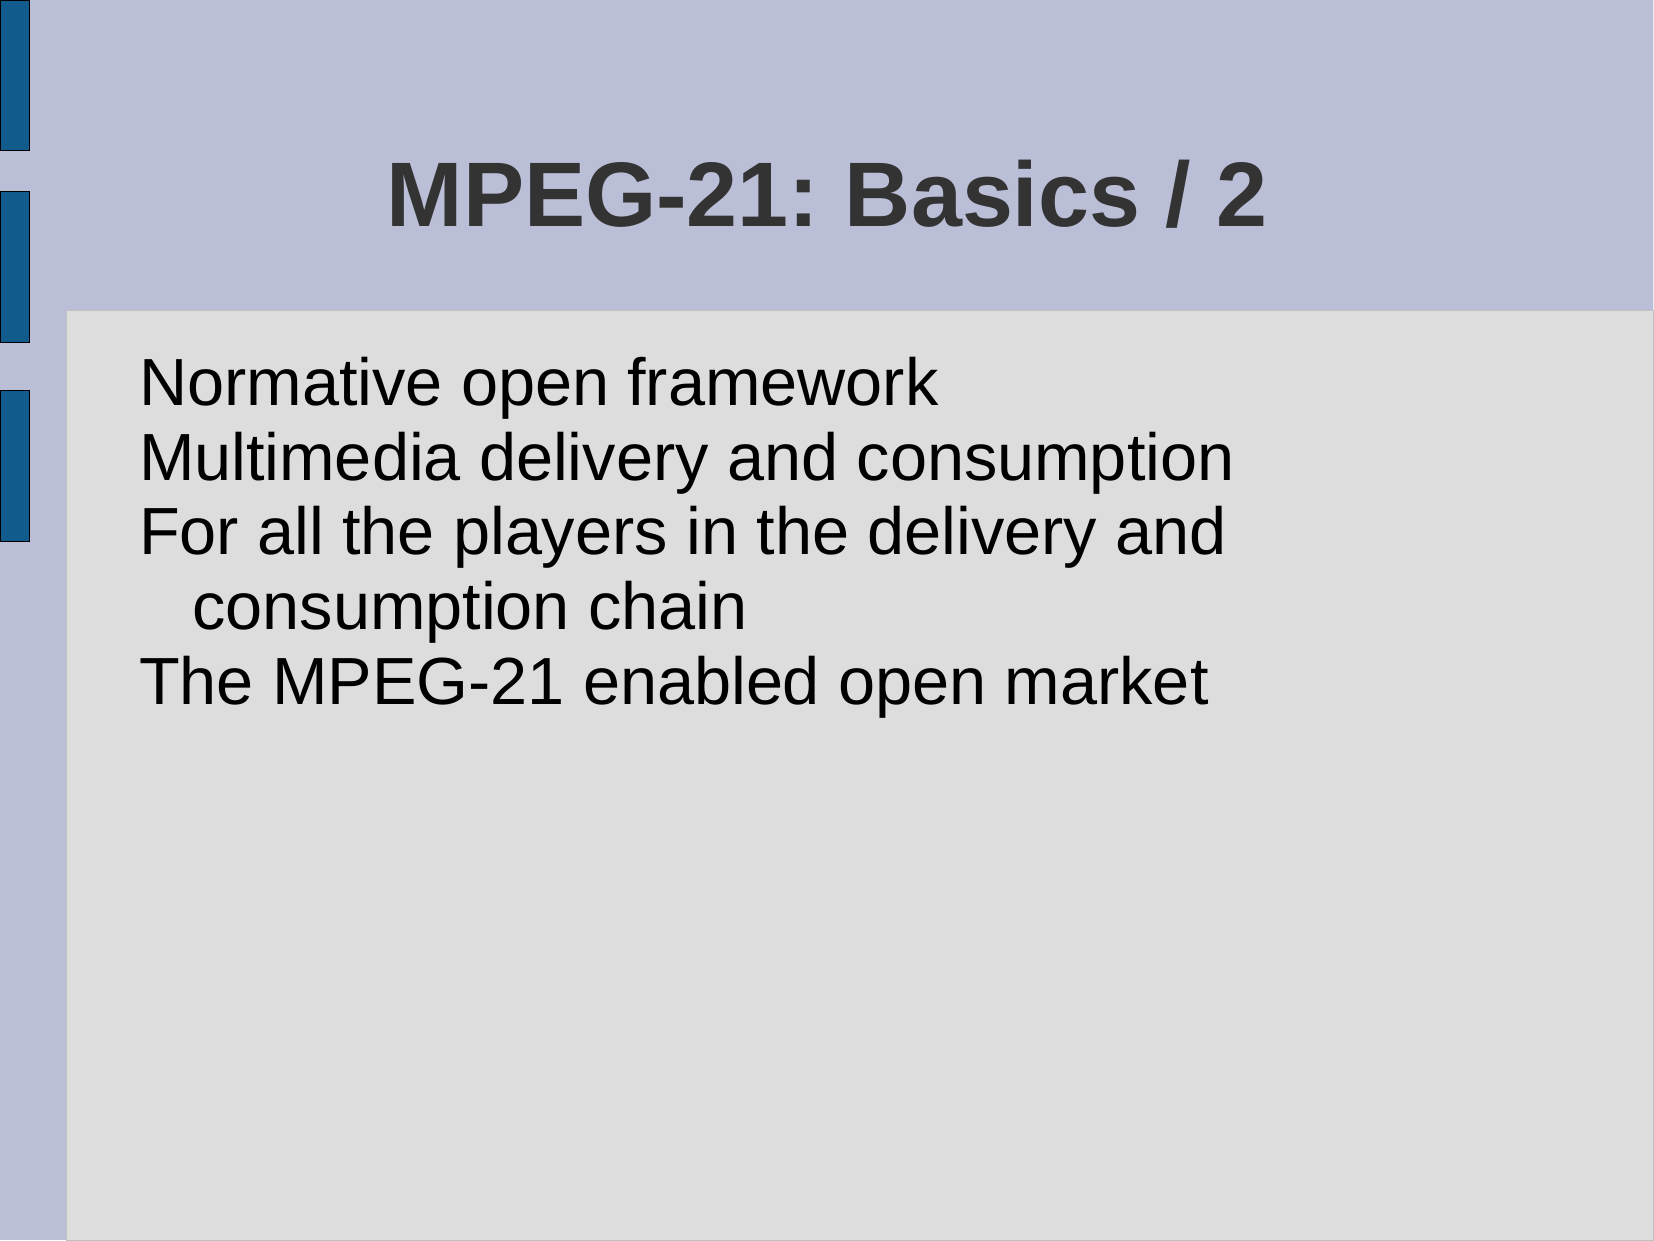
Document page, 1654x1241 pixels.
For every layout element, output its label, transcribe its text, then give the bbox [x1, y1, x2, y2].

list Normative open framework Multimedia delivery and consumption For all the players in the delivery and consumption chain The MPEG-21 enabled open market [121, 344, 1534, 1112]
title MPEG-21: Basics / 2 [121, 98, 1534, 291]
